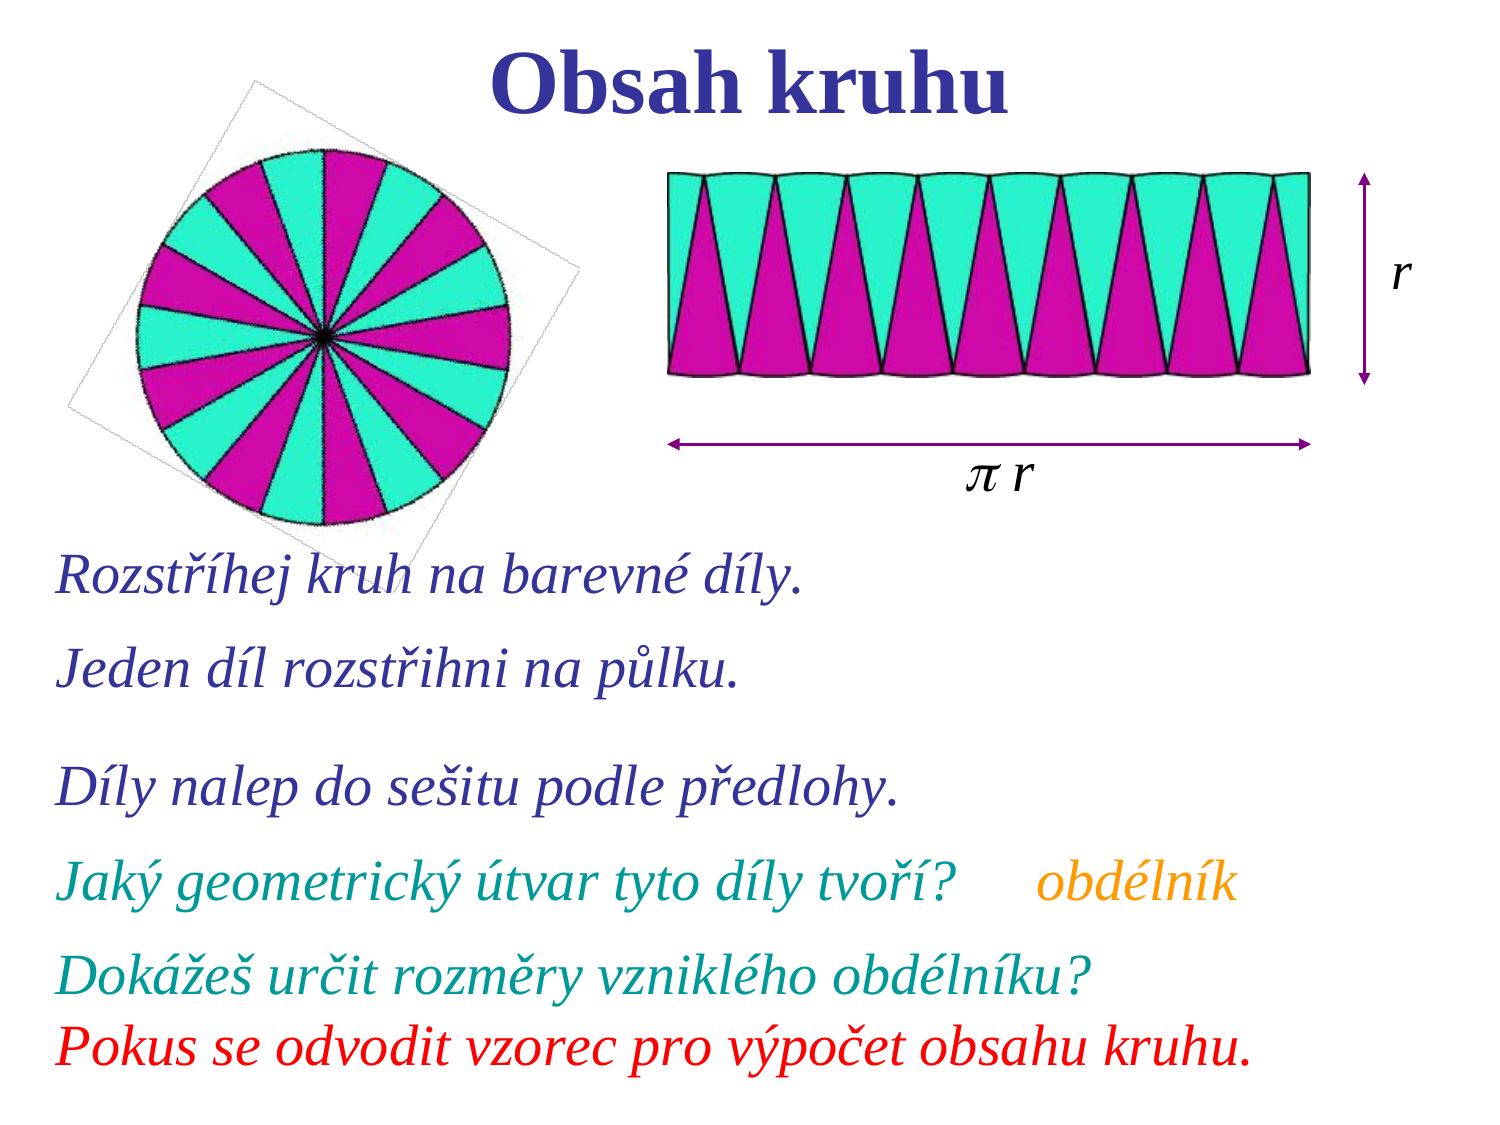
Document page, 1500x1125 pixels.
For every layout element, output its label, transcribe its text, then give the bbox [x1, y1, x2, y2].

text_box Pokus se odvodit vzorec pro výpočet obsahu kruhu. [41, 999, 1447, 1085]
text_box Jeden díl rozstřihni na půlku. [41, 621, 821, 708]
picture [67, 80, 580, 527]
text_box Díly nalep do sešitu podle předlohy. [41, 739, 1199, 826]
text_box obdélník [1021, 834, 1353, 920]
text_box Rozstříhej kruh na barevné díly. [41, 527, 821, 613]
chart [960, 433, 1129, 516]
text_box Obsah kruhu [75, 0, 1426, 172]
text_box Jaký geometrický útvar tyto díly tvoří? [41, 834, 1021, 920]
picture [667, 172, 1311, 378]
text_box Dokážeš určit rozměry vzniklého obdélníku? [41, 928, 1211, 999]
chart [1383, 235, 1500, 313]
